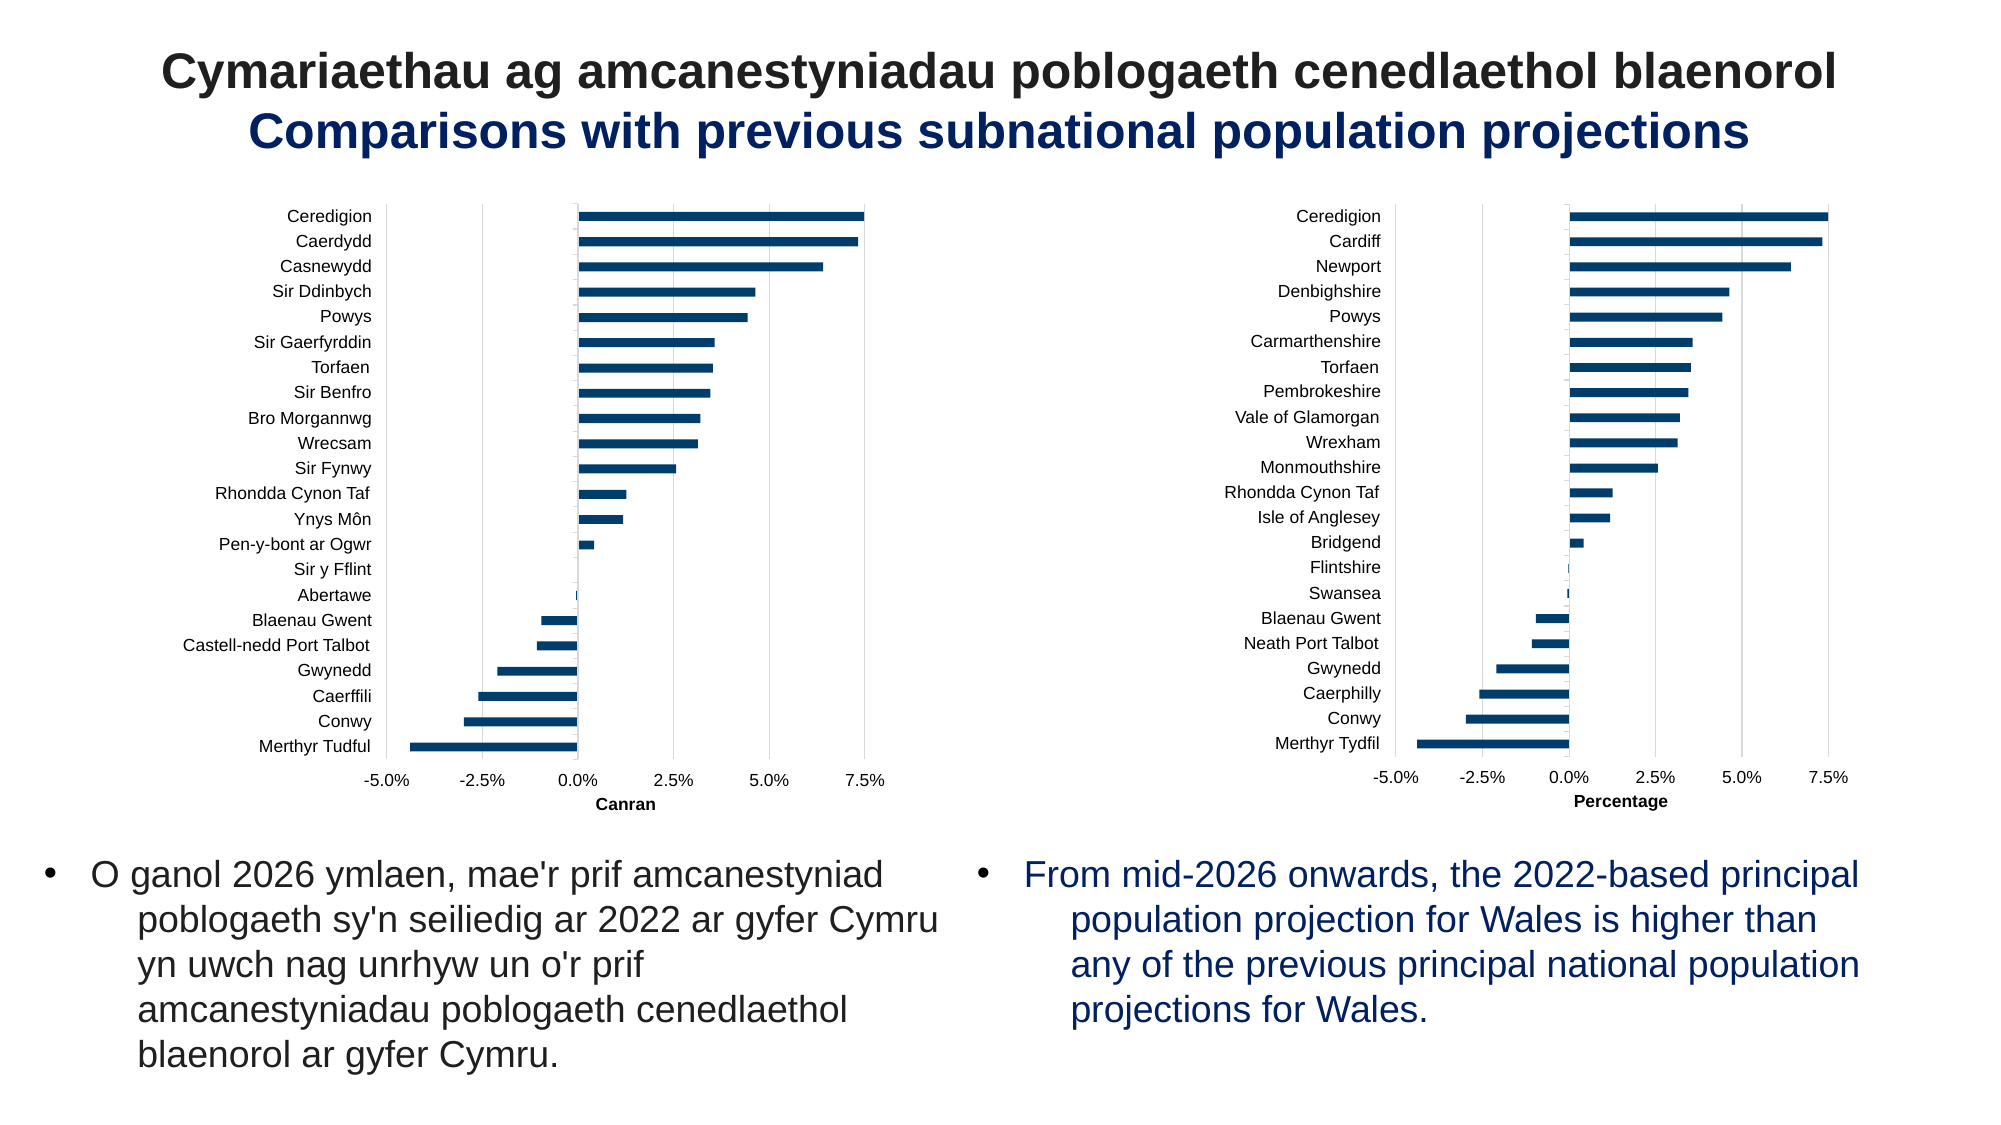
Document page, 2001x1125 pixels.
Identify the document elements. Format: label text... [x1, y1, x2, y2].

text_box O ganol 2026 ymlaen, mae'r prif amcanestyniad poblogaeth sy'n seiliedig ar 2022 ar gyfer Cymru yn uwch nag unrhyw un o'r prif amcanestyniadau poblogaeth cenedlaethol blaenorol ar gyfer Cymru. [28, 842, 962, 1039]
text_box From mid-2026 onwards, the 2022-based principal population projection for Wales is higher than any of the previous principal national population projections for Wales. [962, 842, 1896, 1039]
picture [173, 187, 901, 833]
picture [1161, 187, 1890, 833]
text_box Cymariaethau ag amcanestyniadau poblogaeth cenedlaethol blaenorol Comparisons with previous subnational population projections [19, 30, 1981, 168]
